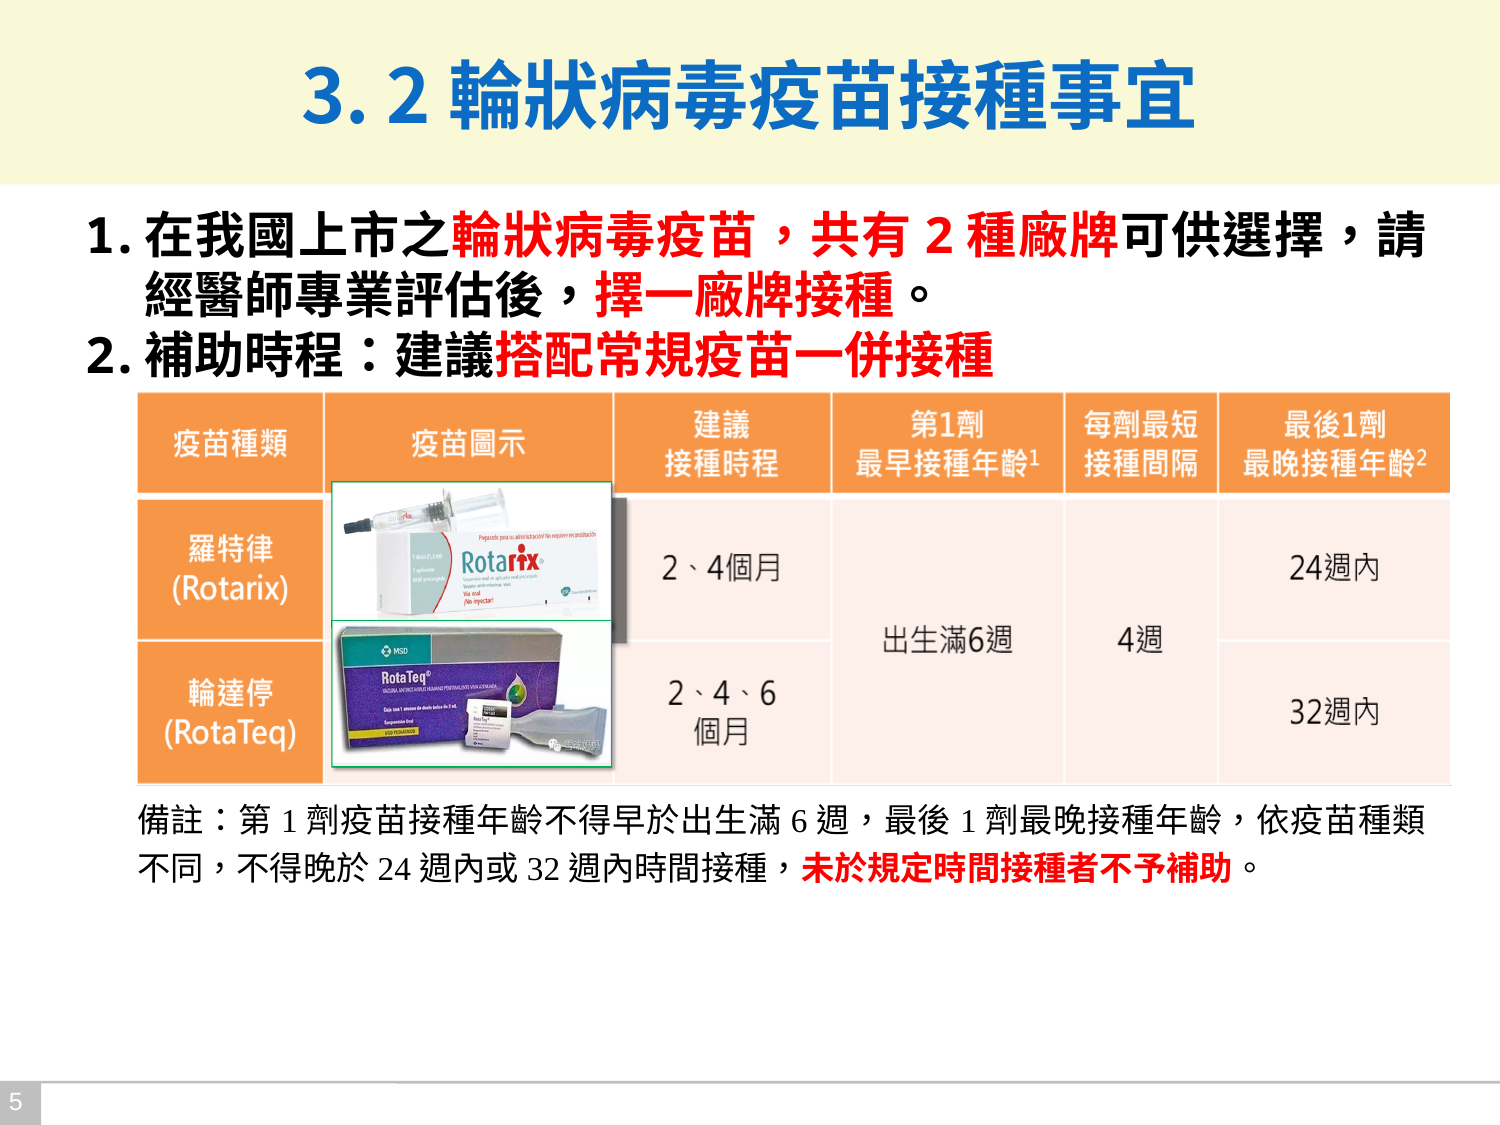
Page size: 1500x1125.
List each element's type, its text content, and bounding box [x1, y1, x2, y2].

text_box 備註：第1劑疫苗接種年齡不得早於出生滿6週，最後1劑最晚接種年齡，依疫苗種類不同，不得晚於24週內或32週內時間接種，未於規定時間接種者不予補助。 [122, 783, 1442, 895]
title 3. 2輪狀病毒疫苗接種事宜 [0, 0, 1500, 188]
text_box 在我國上市之輪狀病毒疫苗，共有2種廠牌可供選擇，請經醫師專業評估後，擇一廠牌接種。 補助時程：建議搭配常規疫苗一併接種 [70, 196, 1442, 392]
picture [135, 390, 1456, 787]
